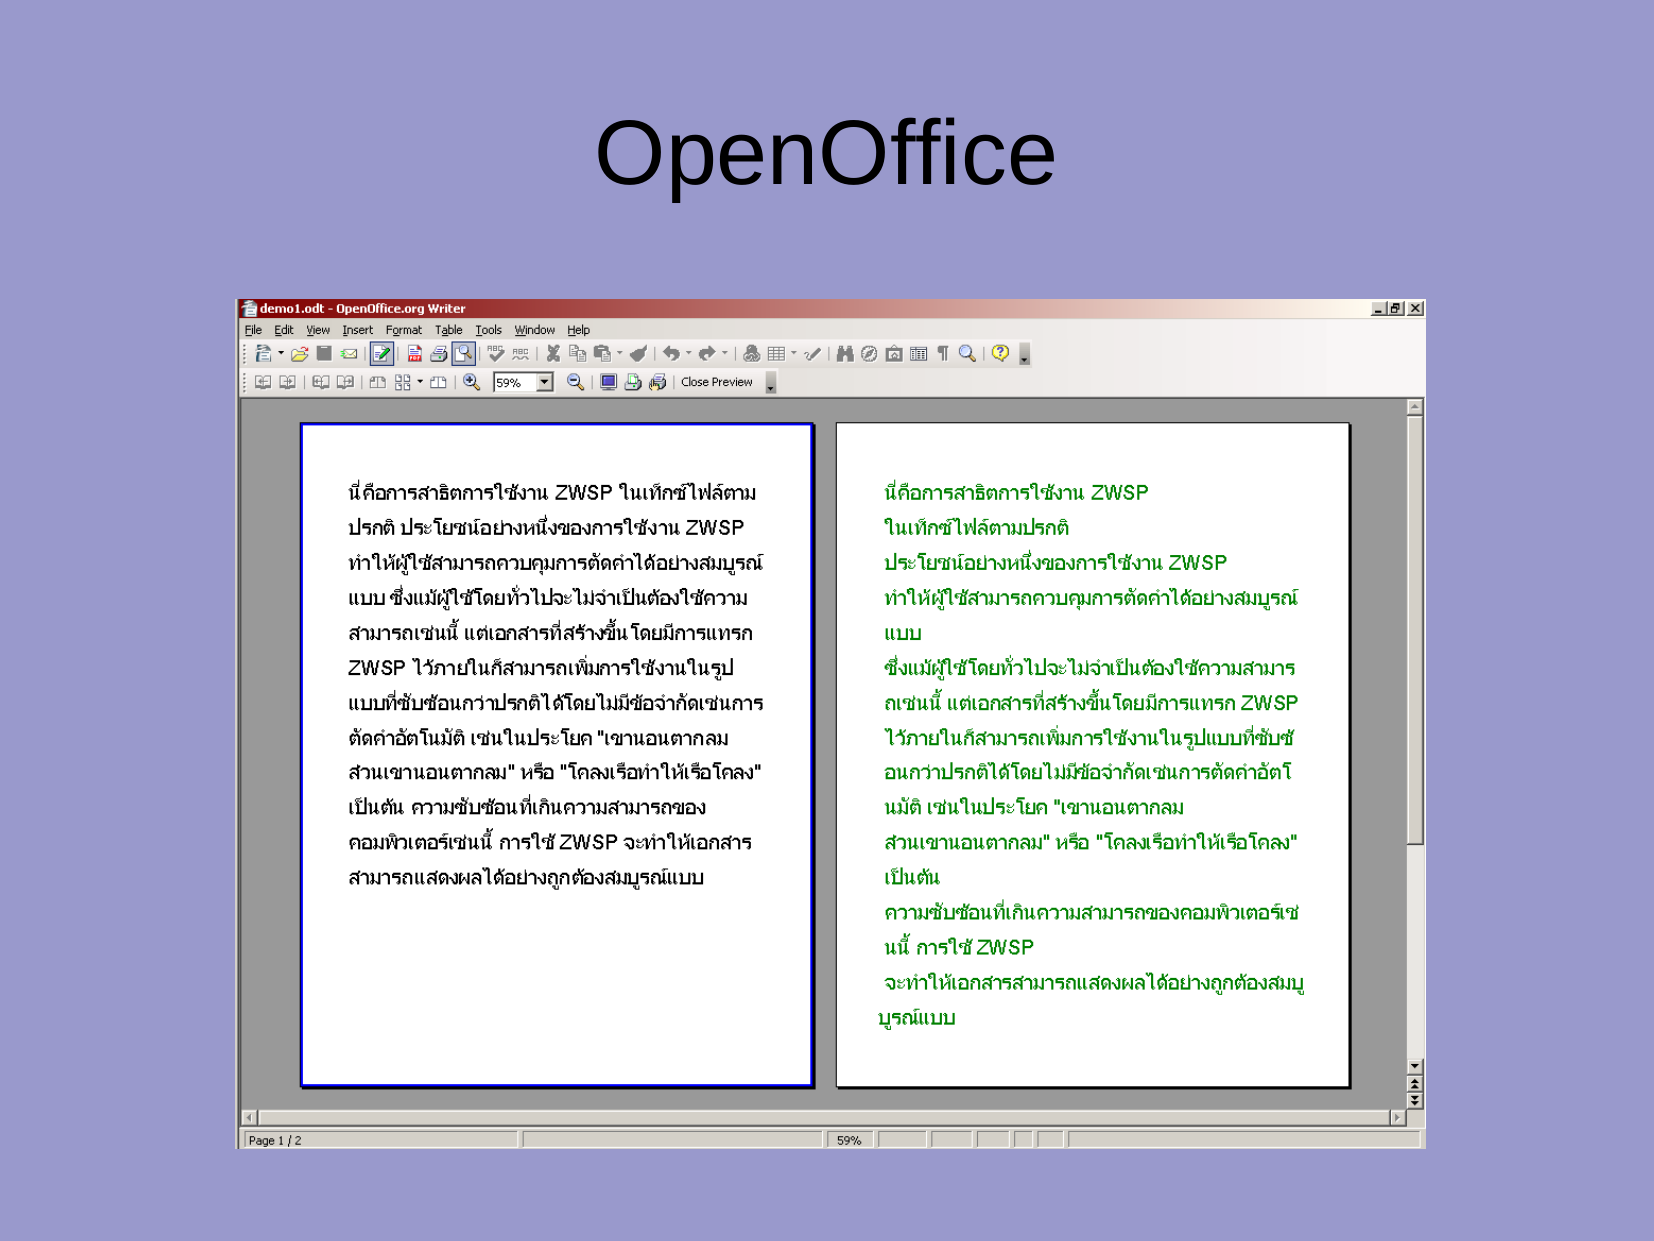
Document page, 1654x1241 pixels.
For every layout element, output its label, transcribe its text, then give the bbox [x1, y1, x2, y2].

title OpenOffice [82, 49, 1571, 257]
picture [235, 299, 1426, 1149]
